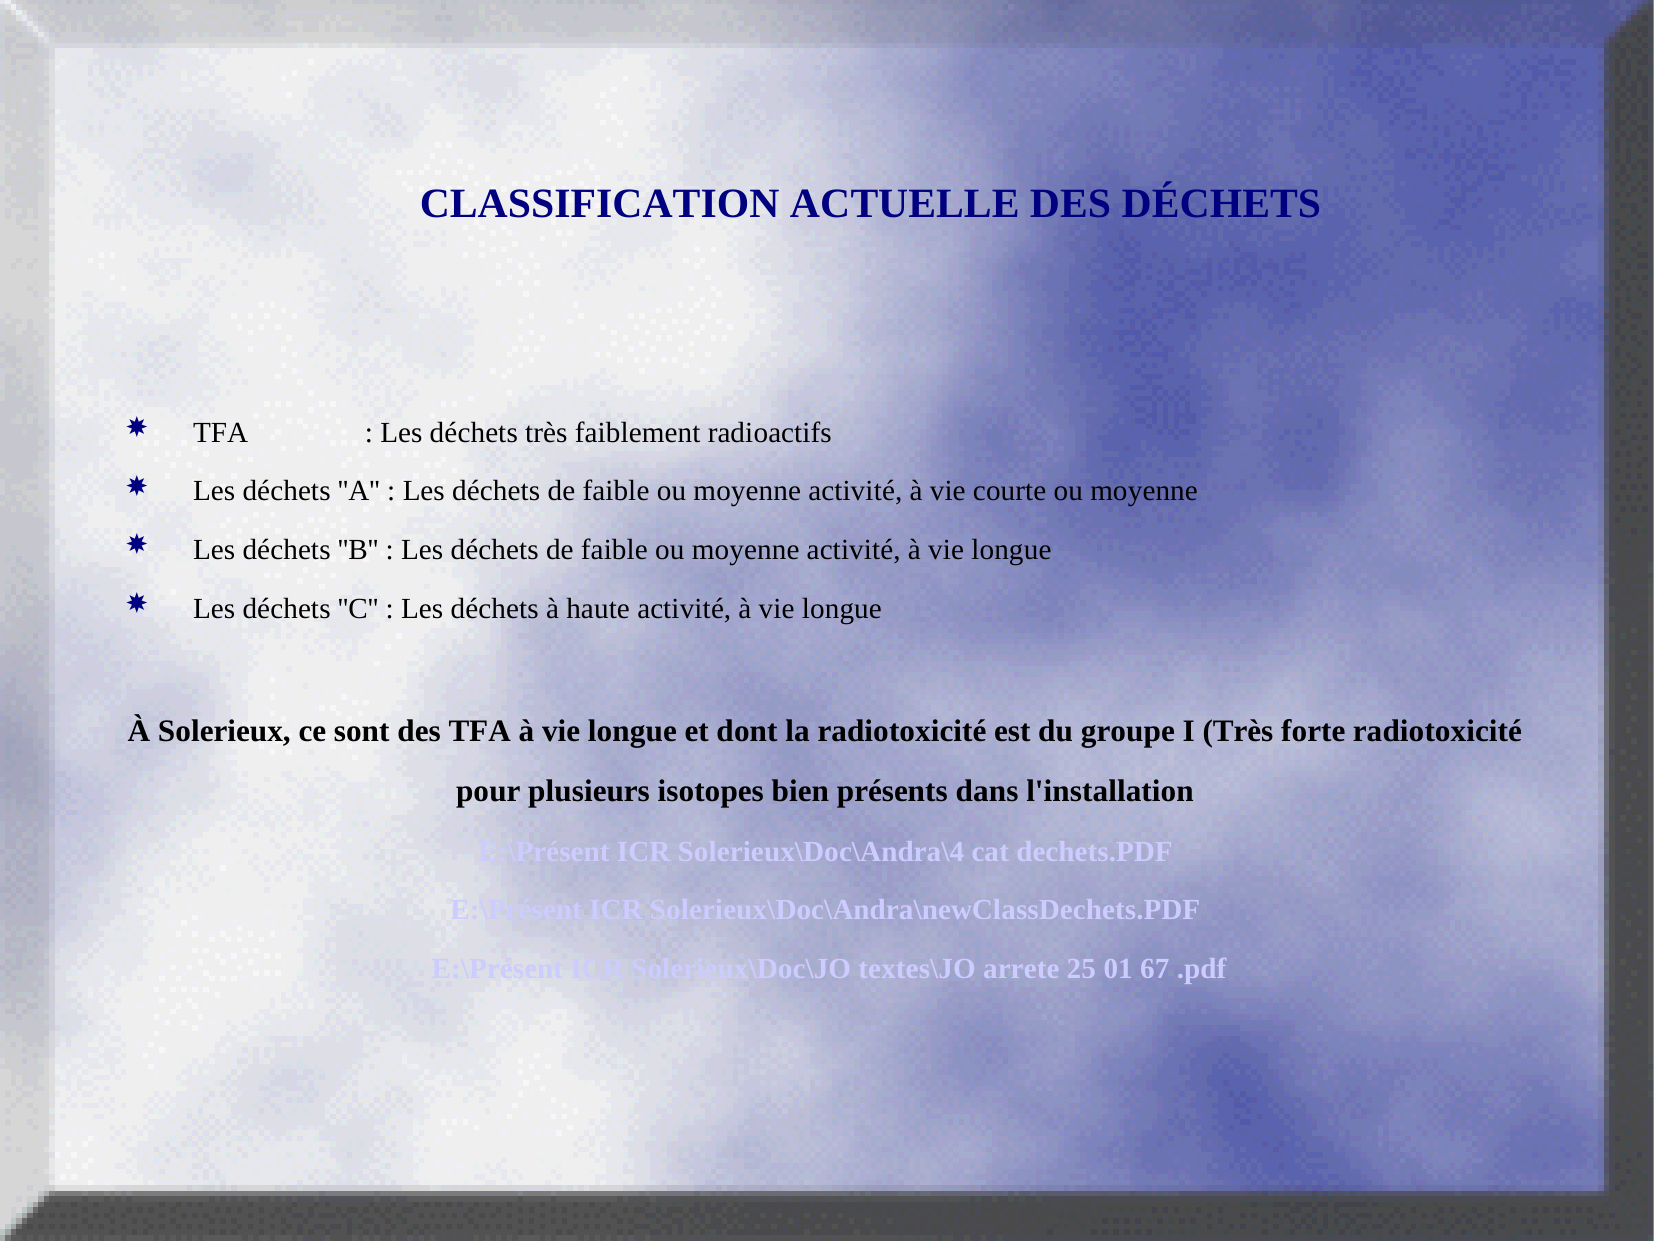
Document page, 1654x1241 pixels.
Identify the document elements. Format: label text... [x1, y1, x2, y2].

title CLASSIFICATION ACTUELLE DES DÉCHETS [201, 105, 1541, 306]
list TFA : Les déchets très faiblement radioactifs Les déchets ''A'' : Les déchets de faible ou moyenne activité, à vie courte ou moyenne Les déchets ''B'' : Les déchets de faible ou moyenne activité, à vie longue Les déchets ''C'' : Les déchets à haute activité, à vie longue À Solerieux, ce sont des TFA à vie longue et dont la radiotoxicité est du groupe I (Très forte radiotoxicité pour plusieurs isotopes bien présents dans l'installation E:\Présent ICR Solerieux\Doc\Andra\4 cat dechets.PDF E:\Présent ICR Solerieux\Doc\Andra\newClassDechets.PDF E:\Présent ICR Solerieux\Doc\JO textes\JO arrete 25 01 67 .pdf [118, 354, 1528, 1155]
picture [0, 0, 1654, 1241]
